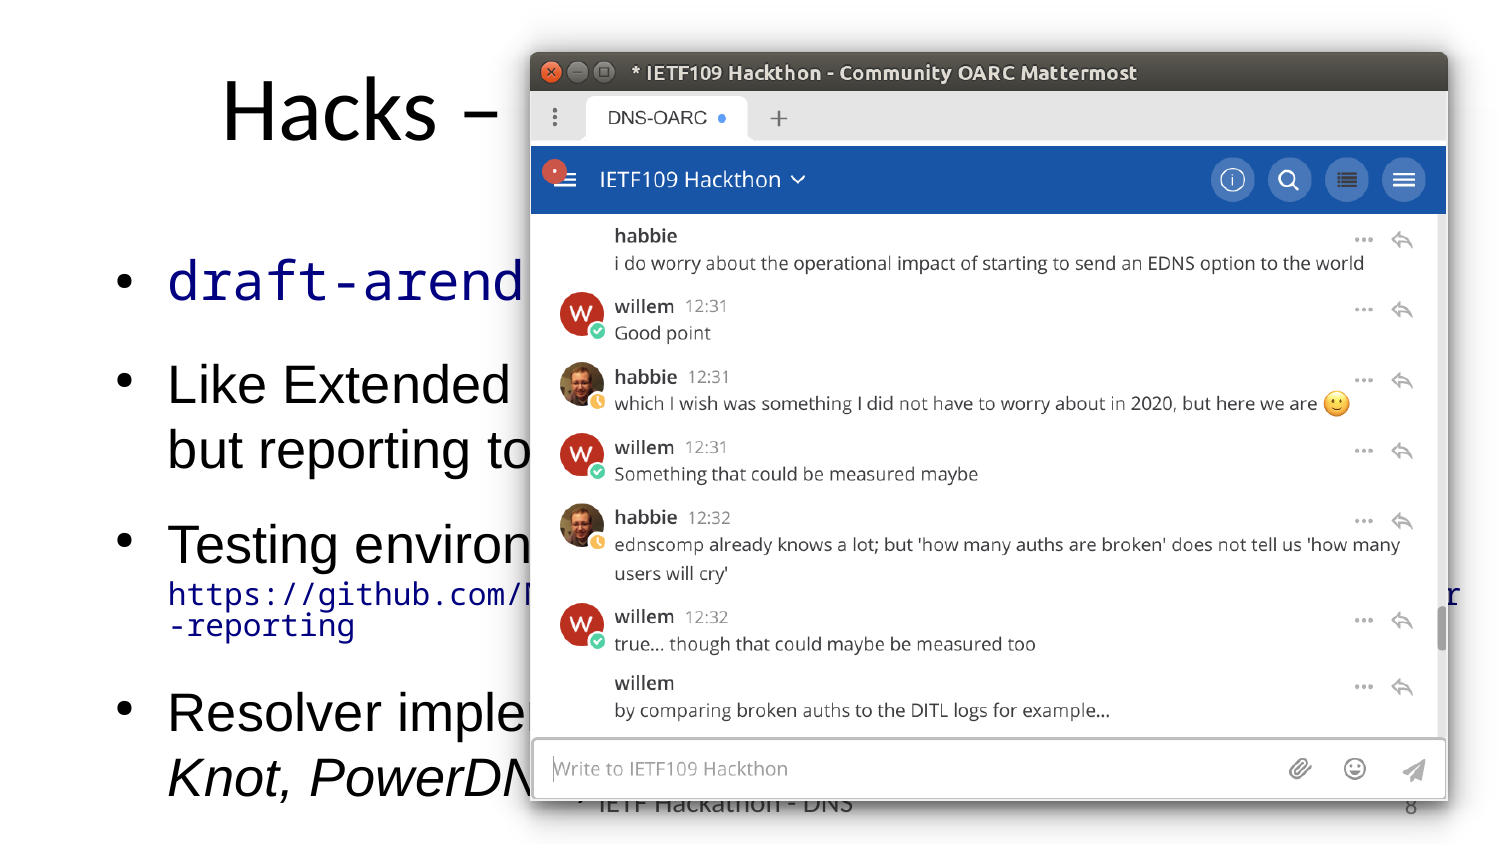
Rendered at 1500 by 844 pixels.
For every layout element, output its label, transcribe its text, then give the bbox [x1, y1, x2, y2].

picture [479, 5, 1500, 844]
list draft-arends-dns-error-reporting Like Extended DNS Errors [RFC8914], but reporting to authoritative instead of querier Testing environment & 1 auth implementation ready https://github.com/NLnetLabs/nsd/tree/features/draft-arends-dns-error-reporting Resolver implementations coming soon… Knot, PowerDNS, Unbound all have EDE branches [89, 238, 479, 824]
title Hacks – DNS Error Reporting [75, 33, 479, 175]
